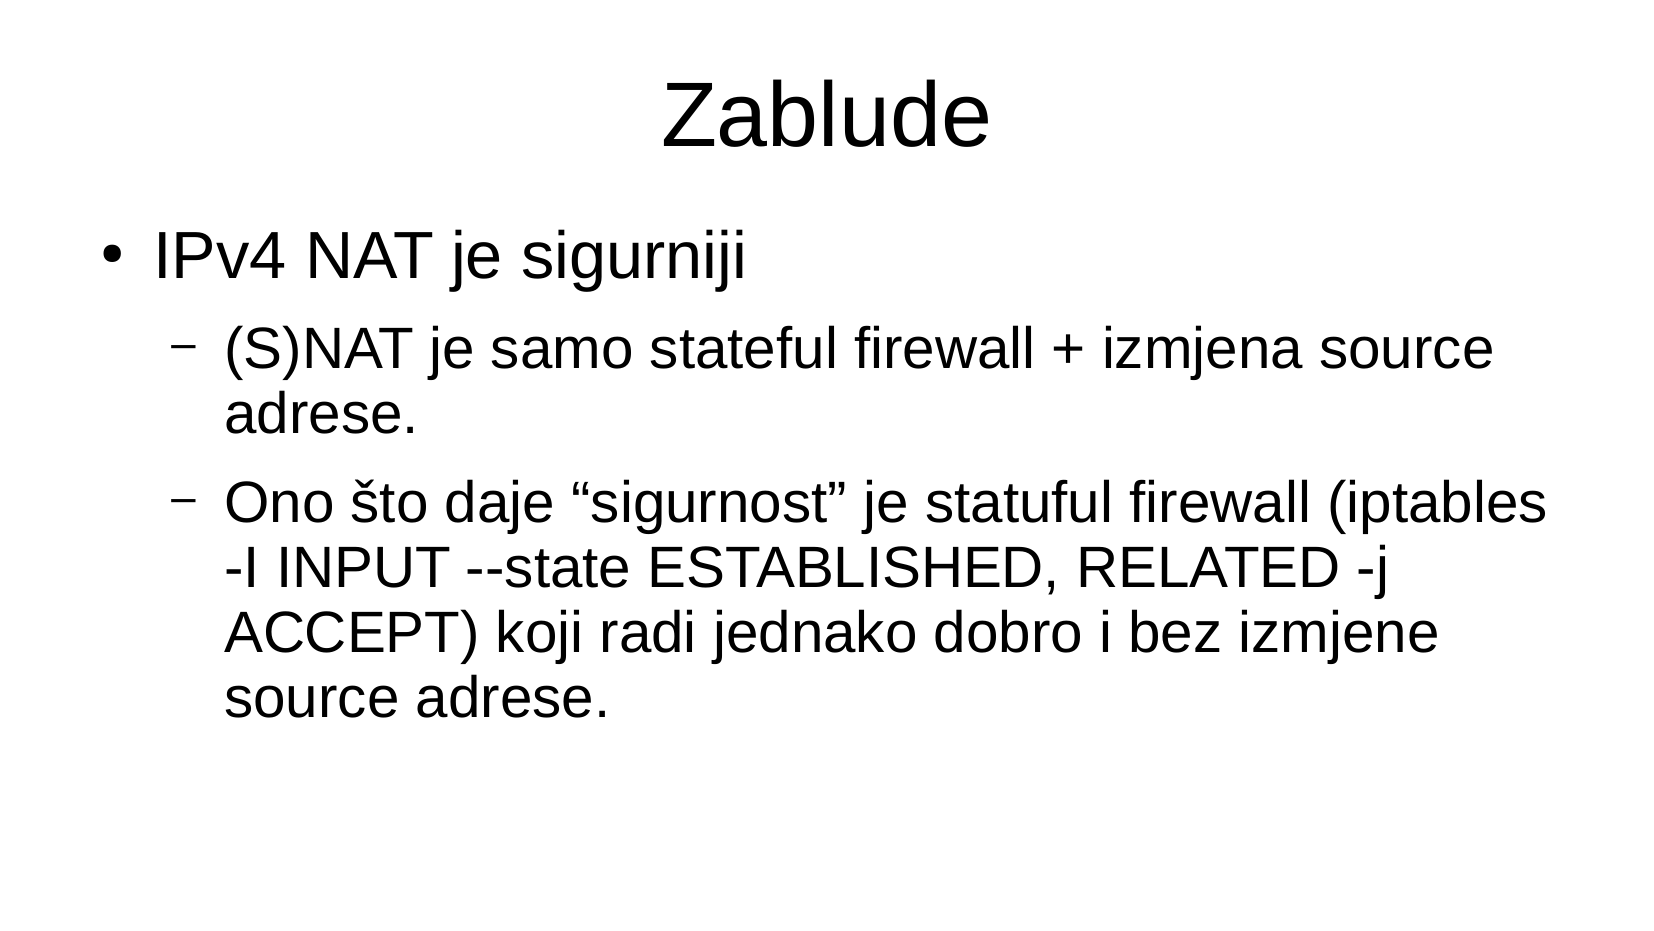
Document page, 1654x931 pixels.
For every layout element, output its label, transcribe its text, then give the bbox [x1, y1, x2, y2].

list IPv4 NAT je sigurniji (S)NAT je samo stateful firewall + izmjena source adrese. Ono što daje “sigurnost” je statuful firewall (iptables -I INPUT --state ESTABLISHED, RELATED -j ACCEPT) koji radi jednako dobro i bez izmjene source adrese. [82, 217, 1571, 758]
title Zablude [82, 37, 1571, 193]
